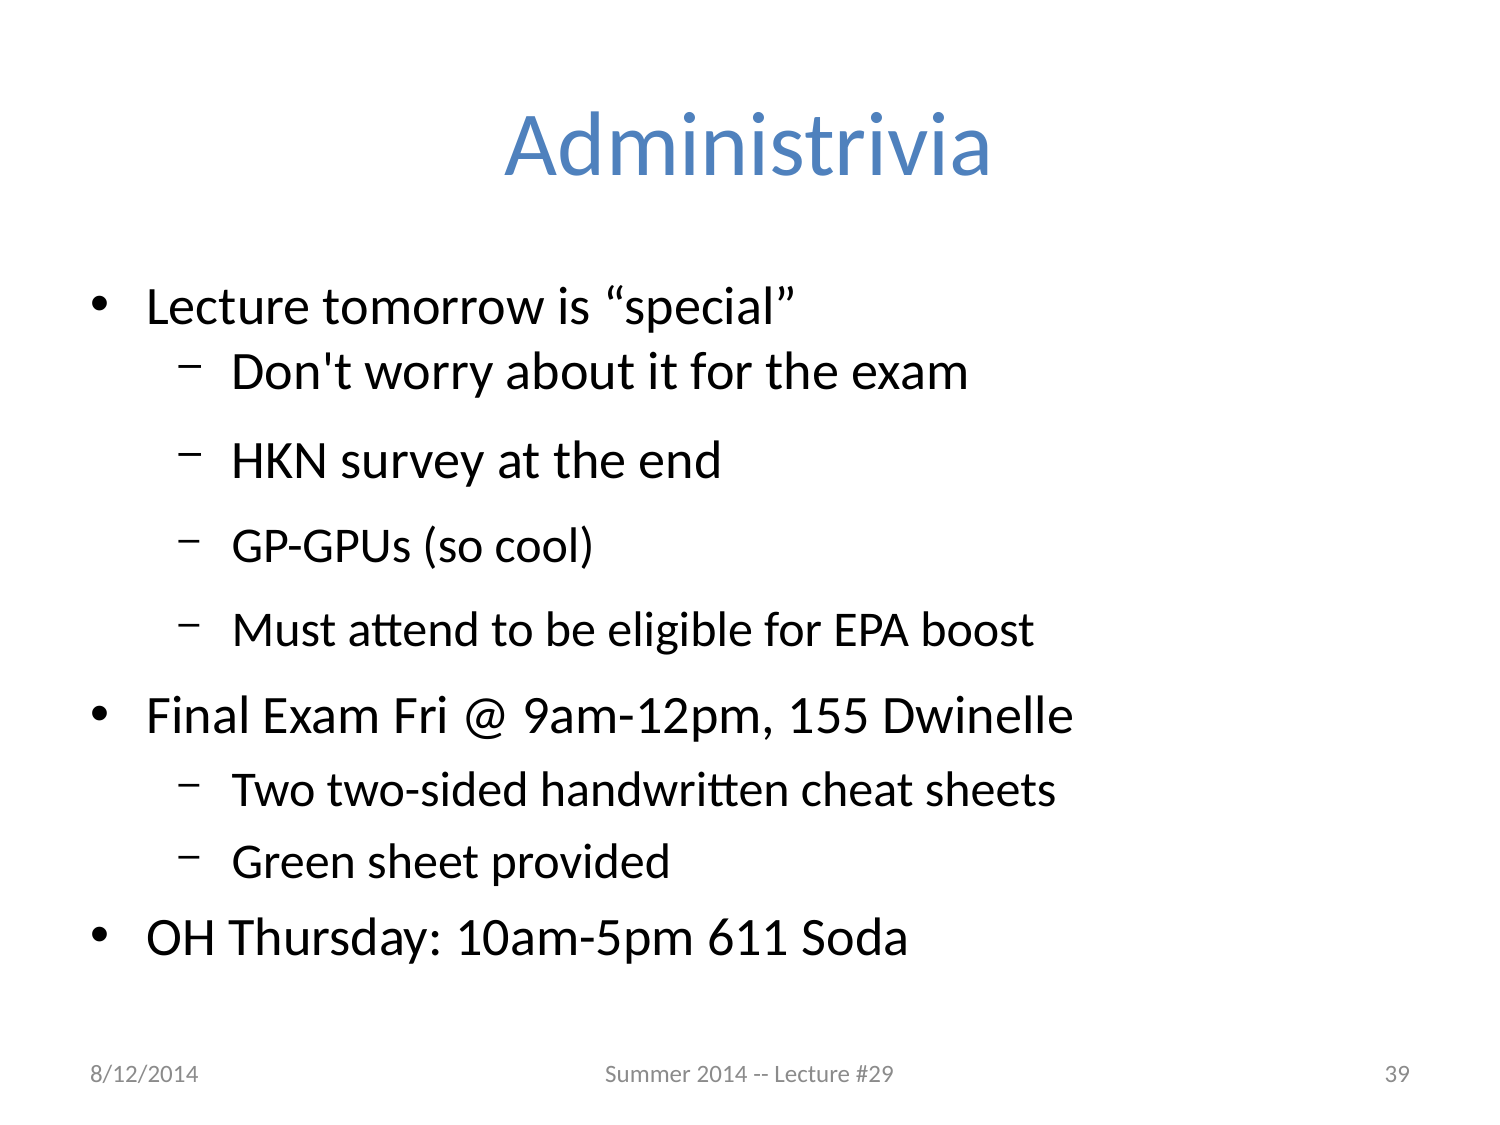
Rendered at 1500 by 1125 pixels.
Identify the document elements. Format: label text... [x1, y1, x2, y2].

slide_number 8/12/2014 [75, 1042, 425, 1103]
footer Summer 2014 -- Lecture #29 [512, 1042, 988, 1103]
title Administrivia [75, 45, 1425, 233]
slide_number <number> [1074, 1042, 1425, 1103]
list Lecture tomorrow is “special” Don't worry about it for the exam HKN survey at the end GP-GPUs (so cool) Must attend to be eligible for EPA boost Final Exam Fri @ 9am-12pm, 155 Dwinelle Two two-sided handwritten cheat sheets Green sheet provided OH Thursday: 10am-5pm 611 Soda [75, 262, 1425, 1062]
